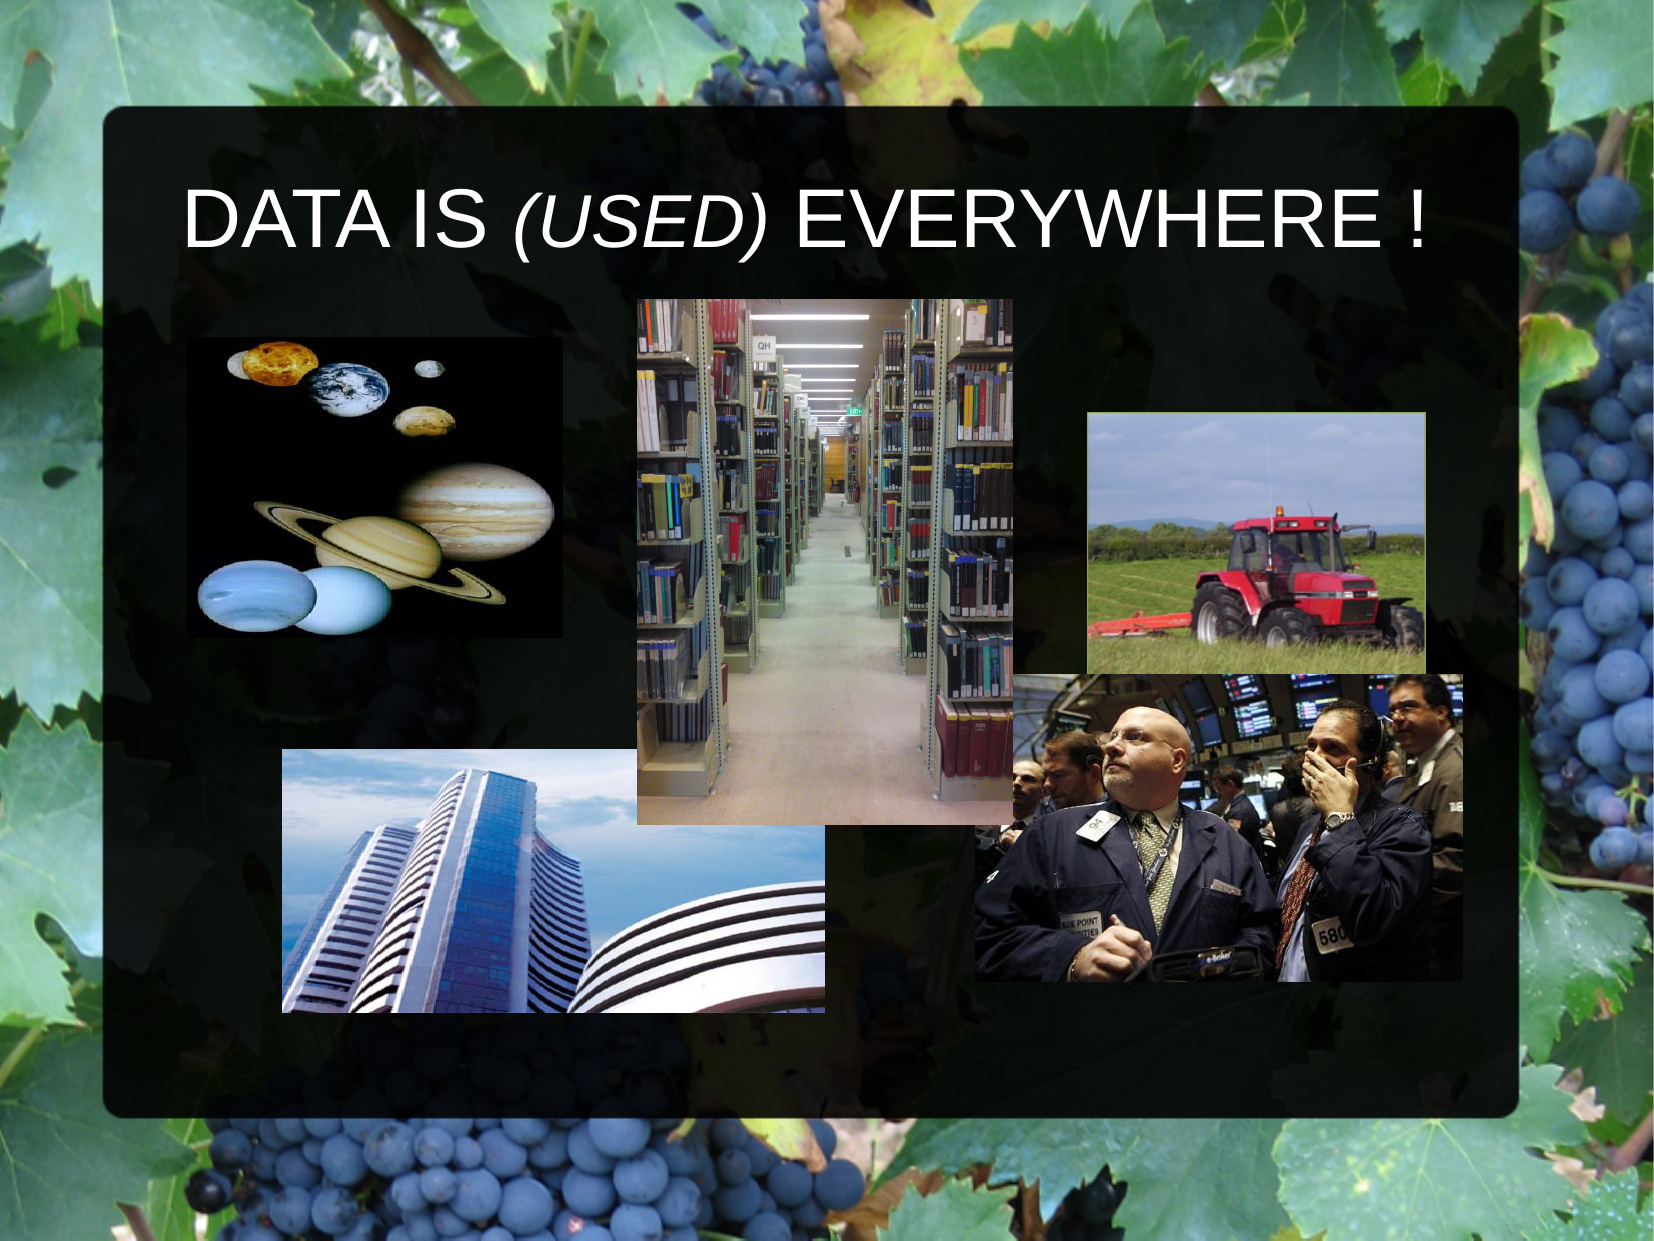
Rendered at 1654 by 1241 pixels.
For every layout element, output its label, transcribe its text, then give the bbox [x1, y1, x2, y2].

title DATA IS (USED) EVERYWHERE ! [112, 172, 1501, 266]
picture [0, 0, 1654, 1241]
